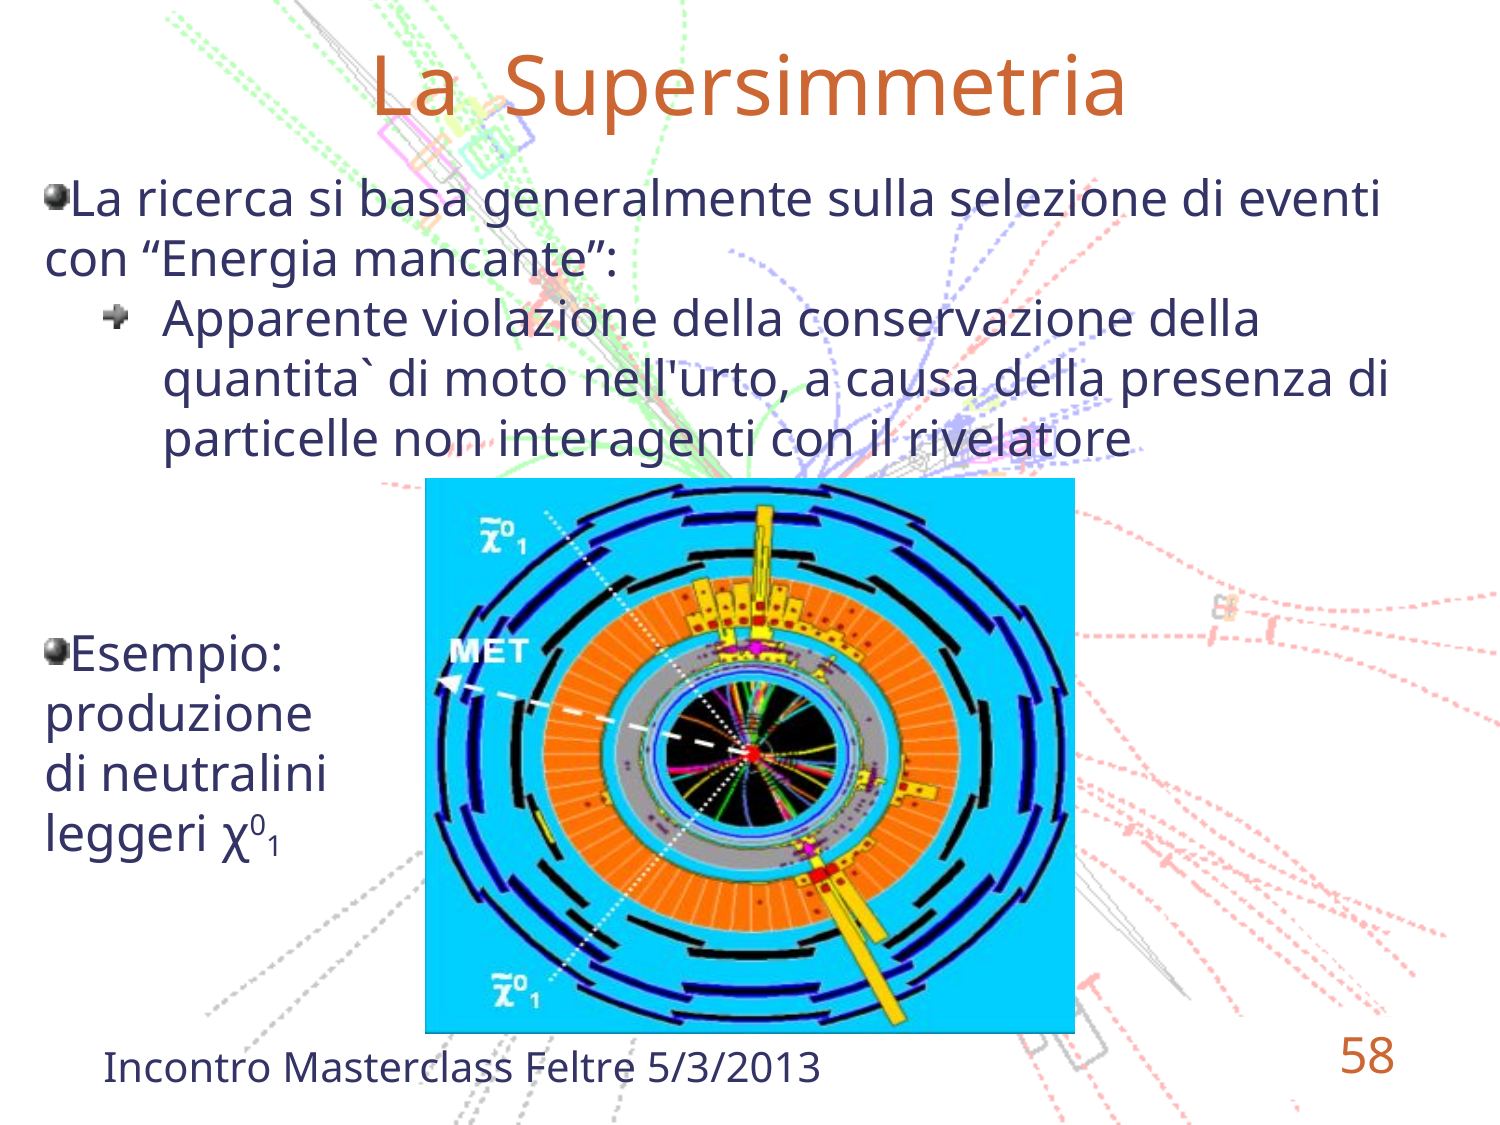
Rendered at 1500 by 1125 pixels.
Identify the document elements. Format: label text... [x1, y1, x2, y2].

title La Supersimmetria [37, 19, 1463, 148]
text_box La ricerca si basa generalmente sulla selezione di eventi con “Energia mancante”: Apparente violazione della conservazione della quantita` di moto nell'urto, a causa della presenza di particelle non interagenti con il rivelatore [29, 159, 1477, 475]
picture [0, 0, 1500, 1125]
text_box Esempio: produzione di neutralini leggeri χ01 [29, 614, 384, 886]
